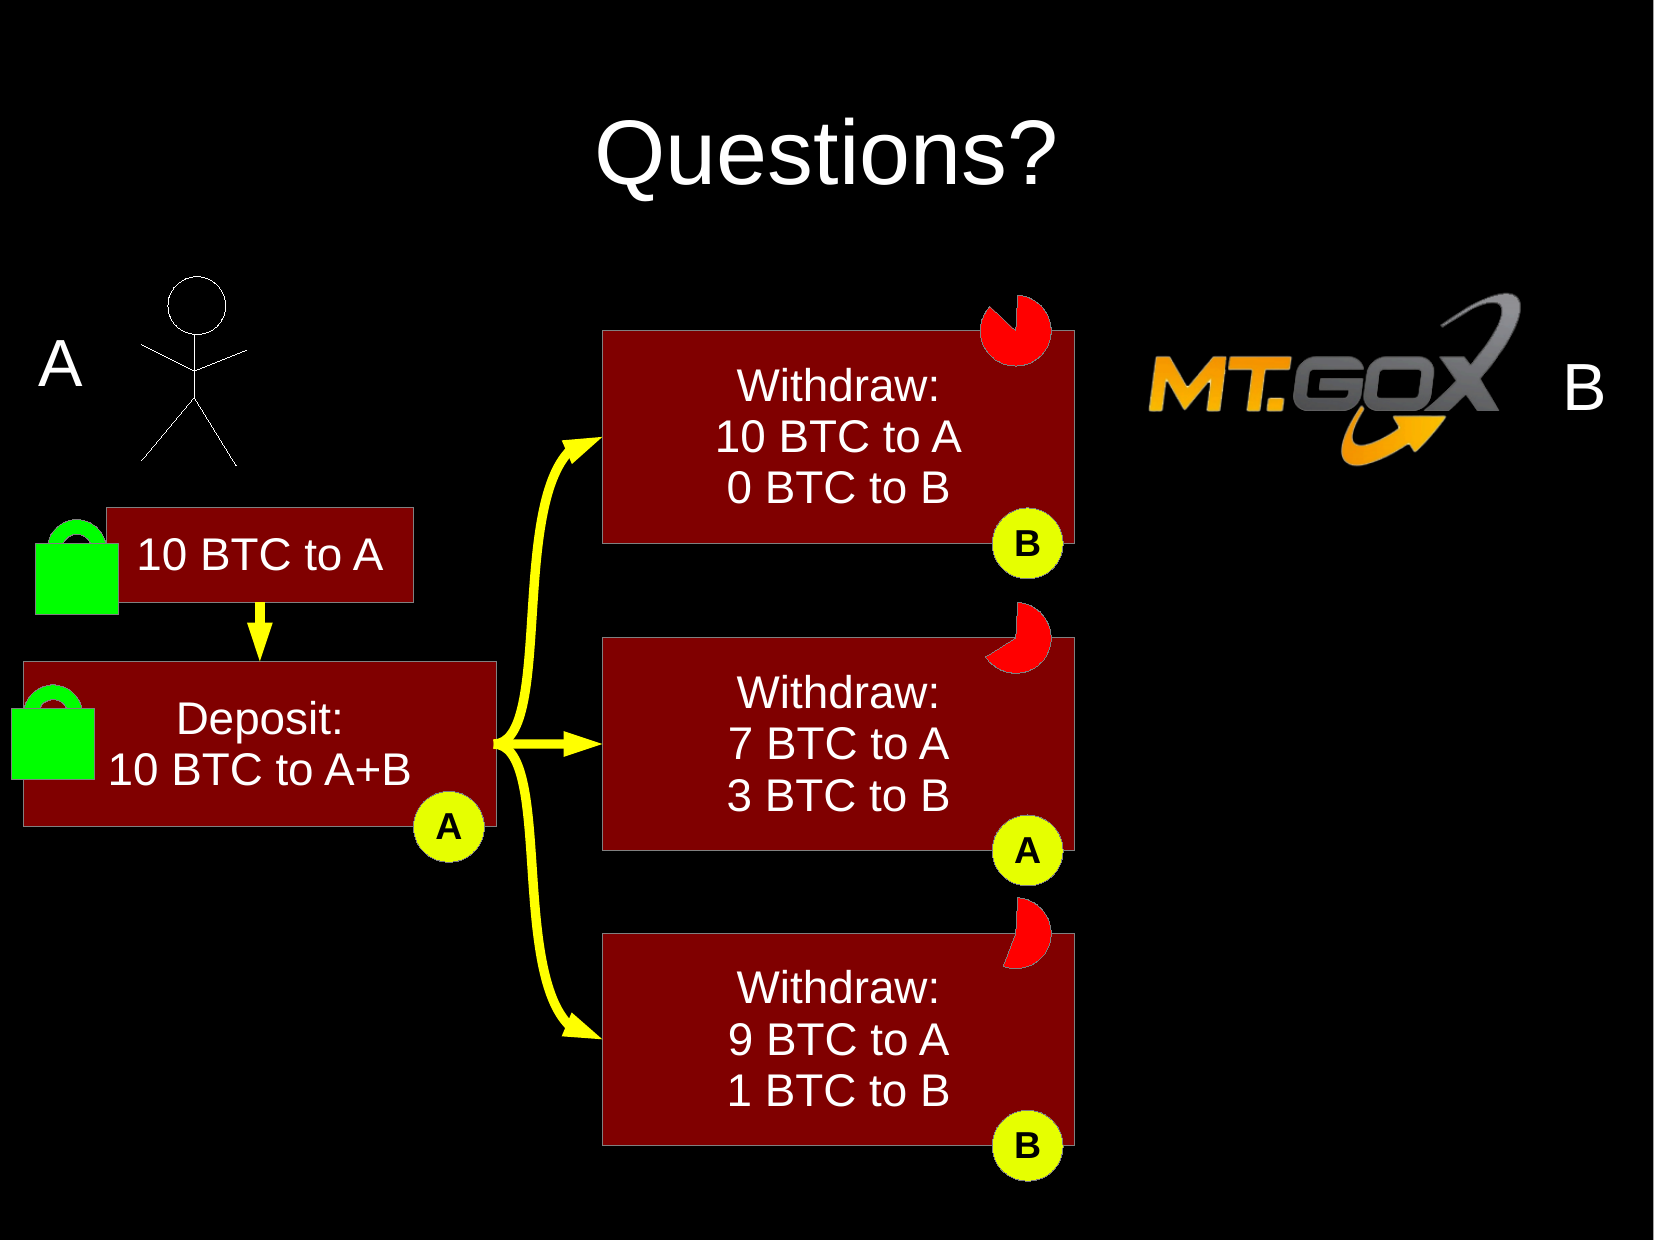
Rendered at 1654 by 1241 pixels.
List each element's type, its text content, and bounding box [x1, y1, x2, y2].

text_box [11, 684, 95, 780]
text_box A [23, 318, 98, 409]
text_box B [1547, 342, 1622, 432]
text_box A [992, 814, 1064, 886]
text_box Withdraw: 7 BTC to A 3 BTC to B [602, 637, 1075, 851]
text_box [1003, 897, 1052, 969]
text_box Deposit: 10 BTC to A+B [23, 661, 497, 827]
text_box [980, 295, 1052, 367]
picture [1145, 285, 1524, 475]
text_box B [992, 1110, 1064, 1182]
text_box Withdraw: 9 BTC to A 1 BTC to B [602, 933, 1075, 1146]
text_box A [413, 791, 485, 863]
text_box [985, 602, 1052, 674]
text_box 10 BTC to A [106, 507, 414, 603]
text_box B [992, 507, 1064, 579]
title Questions? [82, 49, 1571, 257]
text_box [35, 519, 119, 615]
text_box Withdraw: 10 BTC to A 0 BTC to B [602, 330, 1075, 544]
